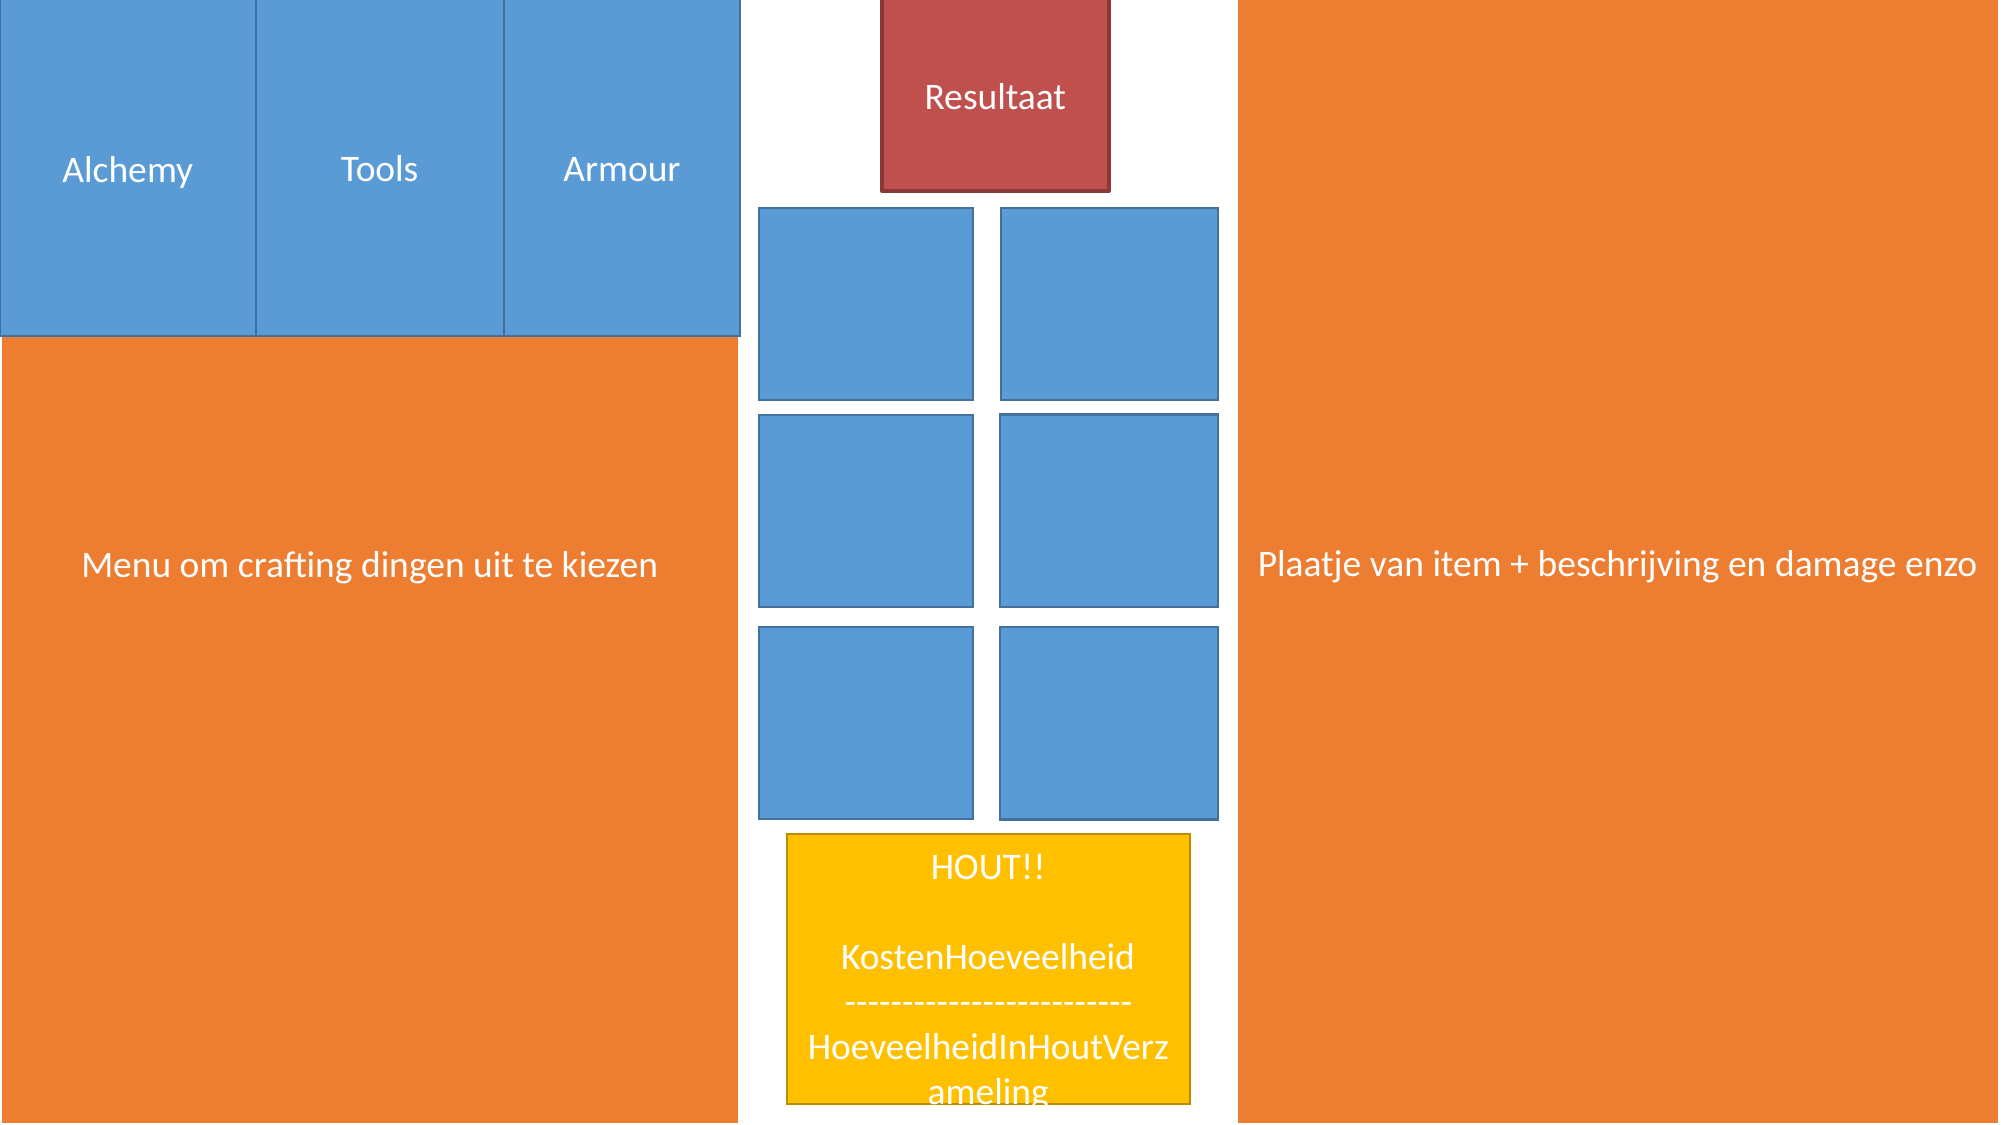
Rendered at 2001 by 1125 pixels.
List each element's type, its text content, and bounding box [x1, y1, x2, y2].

text_box [1000, 415, 1218, 607]
text_box [759, 208, 973, 400]
text_box Alchemy [0, 0, 256, 336]
text_box Plaatje van item + beschrijving en damage enzo [1236, 0, 2000, 1125]
text_box Menu om crafting dingen uit te kiezen [0, 336, 740, 1125]
text_box [759, 627, 973, 819]
text_box [1000, 627, 1218, 820]
text_box Tools [256, 0, 504, 336]
text_box Armour [504, 0, 740, 336]
text_box HOUT!! KostenHoeveelheid ------------------------- HoeveelheidInHoutVerzameling [787, 834, 1190, 1104]
text_box [759, 415, 973, 607]
text_box [1001, 208, 1218, 400]
text_box Resultaat [882, 0, 1109, 191]
